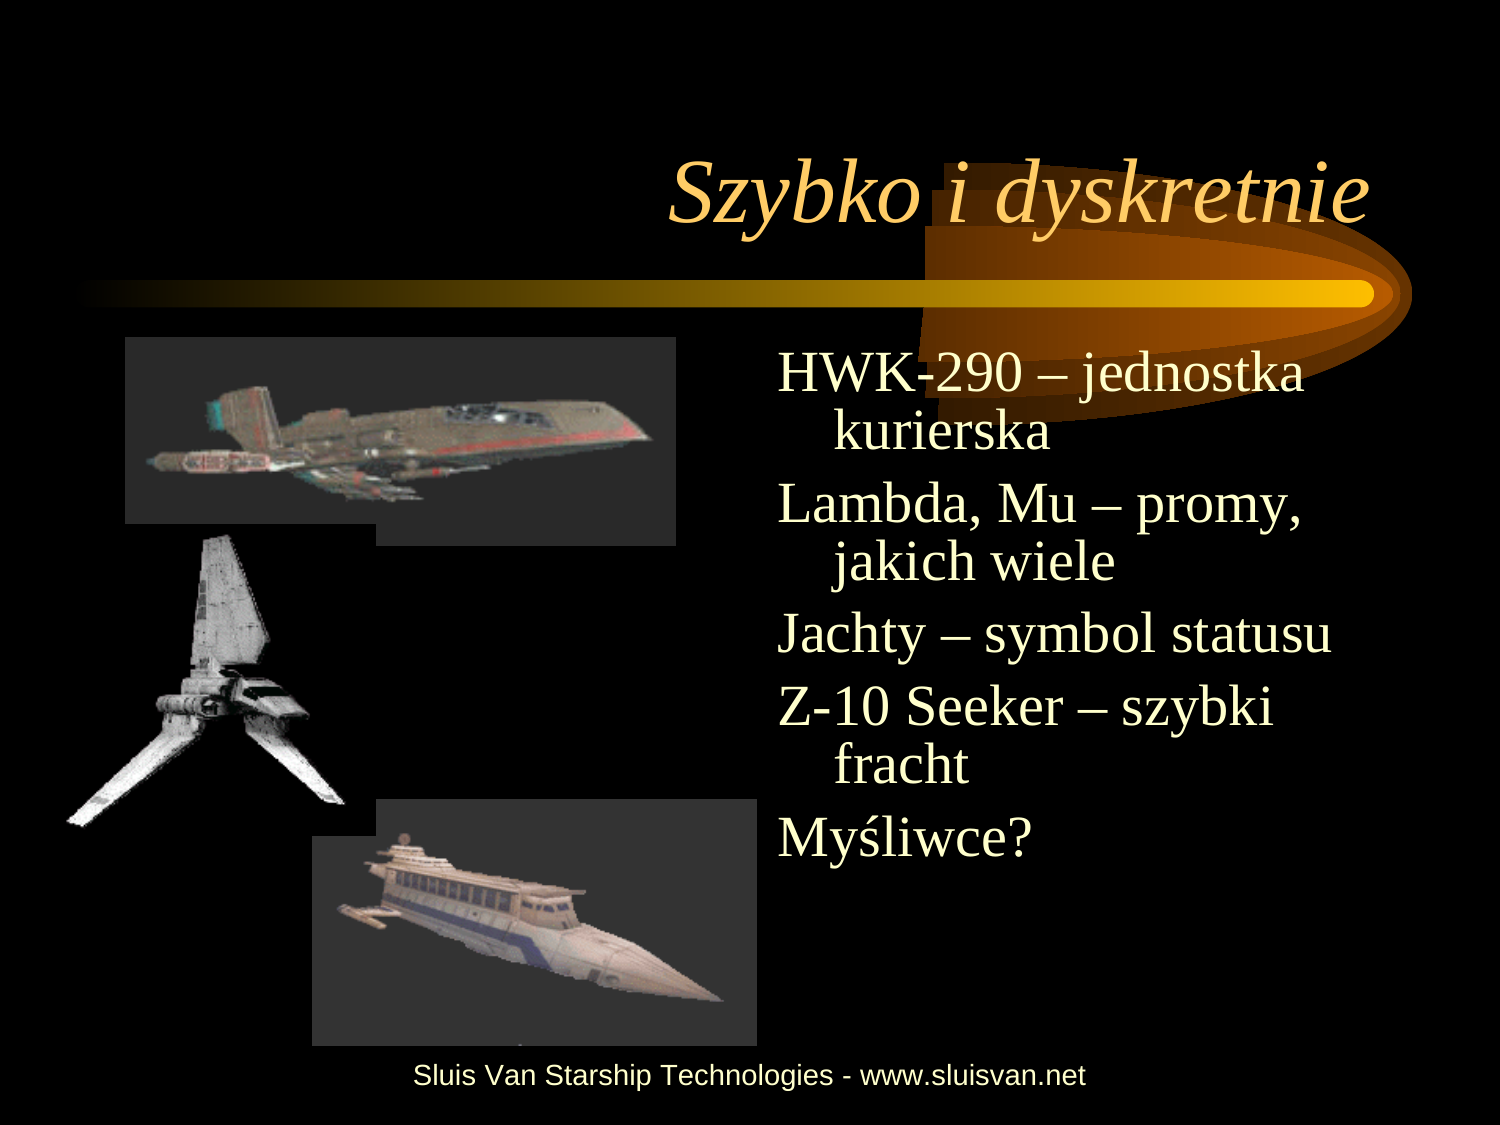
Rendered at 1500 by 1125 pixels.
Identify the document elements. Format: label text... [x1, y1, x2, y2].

title Szybko i dyskretnie [112, 62, 1388, 250]
list HWK-290 – jednostka kurierska Lambda, Mu – promy, jakich wiele Jachty – symbol statusu Z-10 Seeker – szybki fracht Myśliwce? [762, 337, 1388, 1013]
picture [62, 337, 757, 1046]
